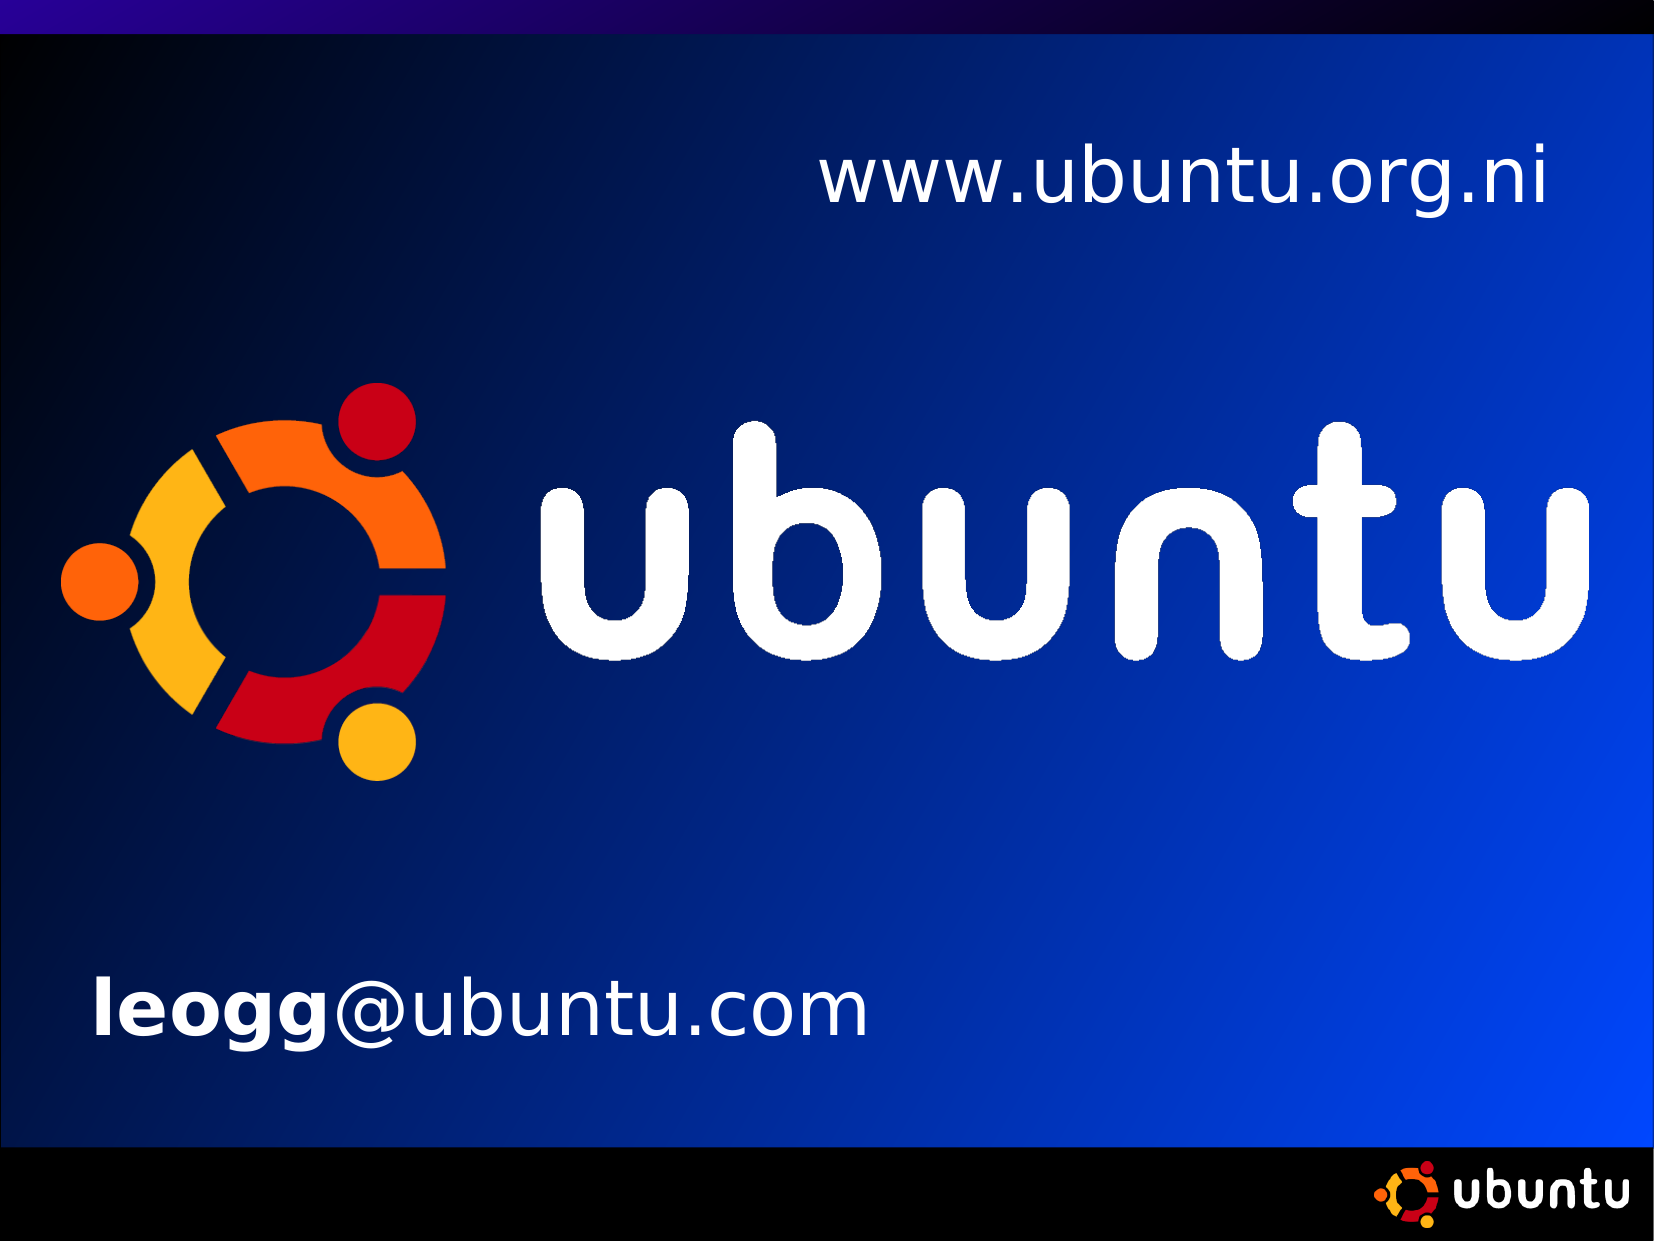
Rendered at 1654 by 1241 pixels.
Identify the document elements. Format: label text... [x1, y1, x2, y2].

picture [61, 383, 1589, 782]
text_box www.ubuntu.org.ni [816, 130, 1552, 229]
text_box [0, 0, 1654, 1241]
picture [1374, 1161, 1629, 1228]
text_box leogg@ubuntu.com [90, 963, 873, 1062]
